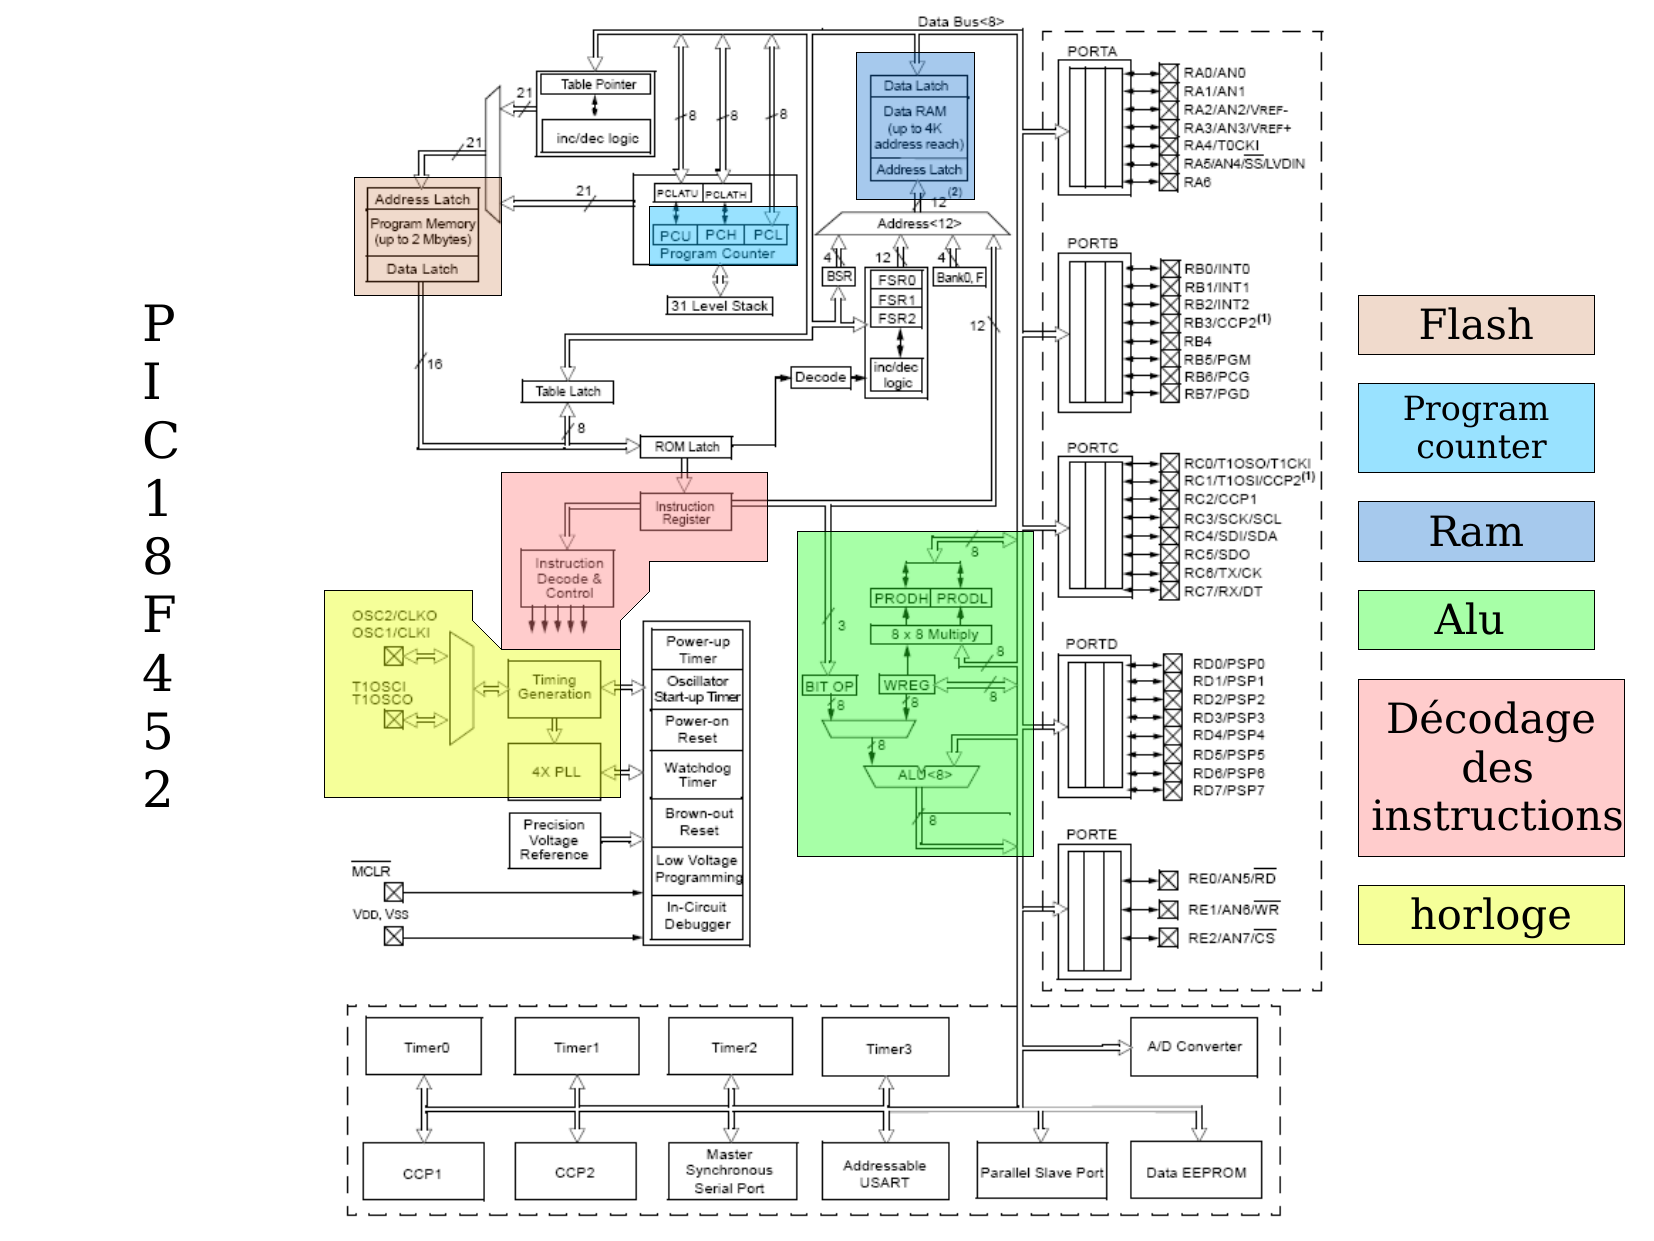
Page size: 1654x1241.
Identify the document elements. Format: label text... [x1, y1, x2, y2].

text_box Flash [1358, 295, 1595, 355]
text_box [324, 472, 768, 798]
text_box Ram [1358, 501, 1595, 562]
text_box Décodage des instructions [1358, 679, 1625, 857]
text_box [354, 177, 502, 296]
text_box [797, 531, 1034, 857]
text_box [649, 206, 798, 266]
text_box [856, 52, 975, 200]
text_box Program counter [1358, 383, 1595, 473]
text_box horloge [1358, 885, 1625, 945]
text_box P I C 1 8 F 4 5 2 [142, 295, 181, 820]
text_box Alu [1358, 590, 1595, 650]
picture [340, 4, 1328, 1241]
